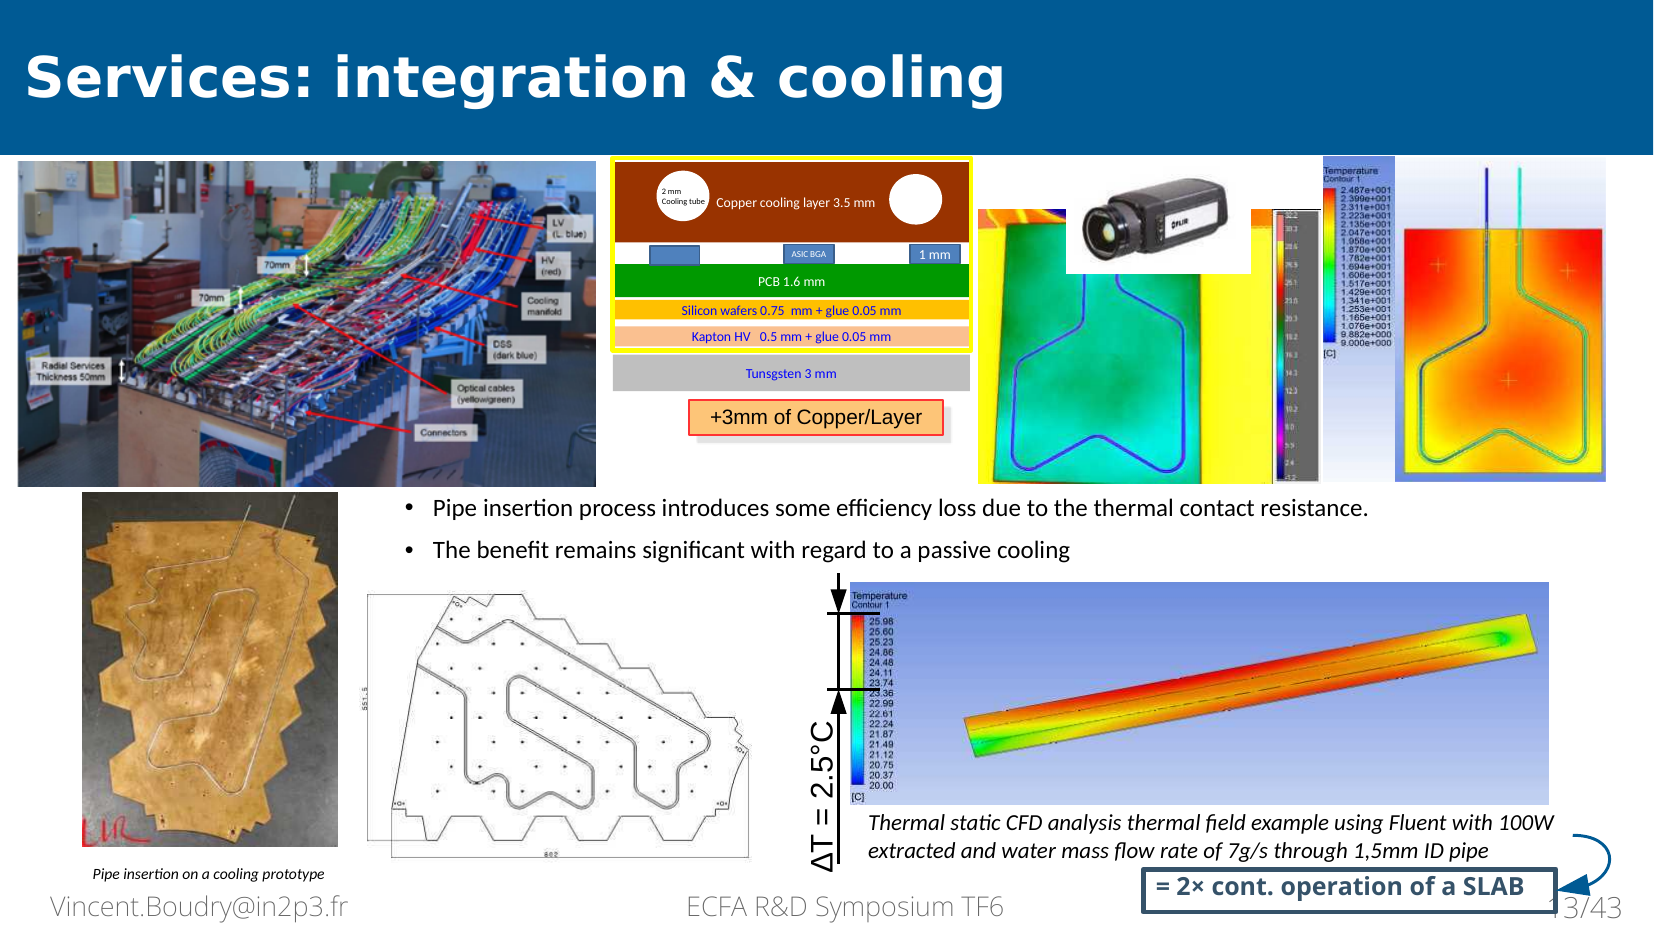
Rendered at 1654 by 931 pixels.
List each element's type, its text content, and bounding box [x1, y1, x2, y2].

picture [359, 590, 758, 863]
text_box +3mm of Copper/Layer [689, 399, 944, 435]
text_box Thermal static CFD analysis thermal field example using Fluent with 100W extracted and water mass flow rate of 7g/s through 1,5mm ID pipe [853, 800, 1573, 871]
text_box Pipe insertion on a cooling prototype [77, 856, 344, 891]
text_box = 2× cont. operation of a SLAB [1143, 869, 1556, 913]
picture [610, 155, 974, 392]
title Services: integration & cooling [24, 12, 1635, 143]
text_box Pipe insertion process introduces some efficiency loss due to the thermal contact resistance. The benefit remains significant with regard to a passive cooling [389, 487, 1590, 608]
picture [978, 166, 1321, 484]
picture [17, 161, 596, 487]
picture [1323, 156, 1606, 482]
picture [850, 582, 1549, 805]
picture [82, 492, 338, 847]
